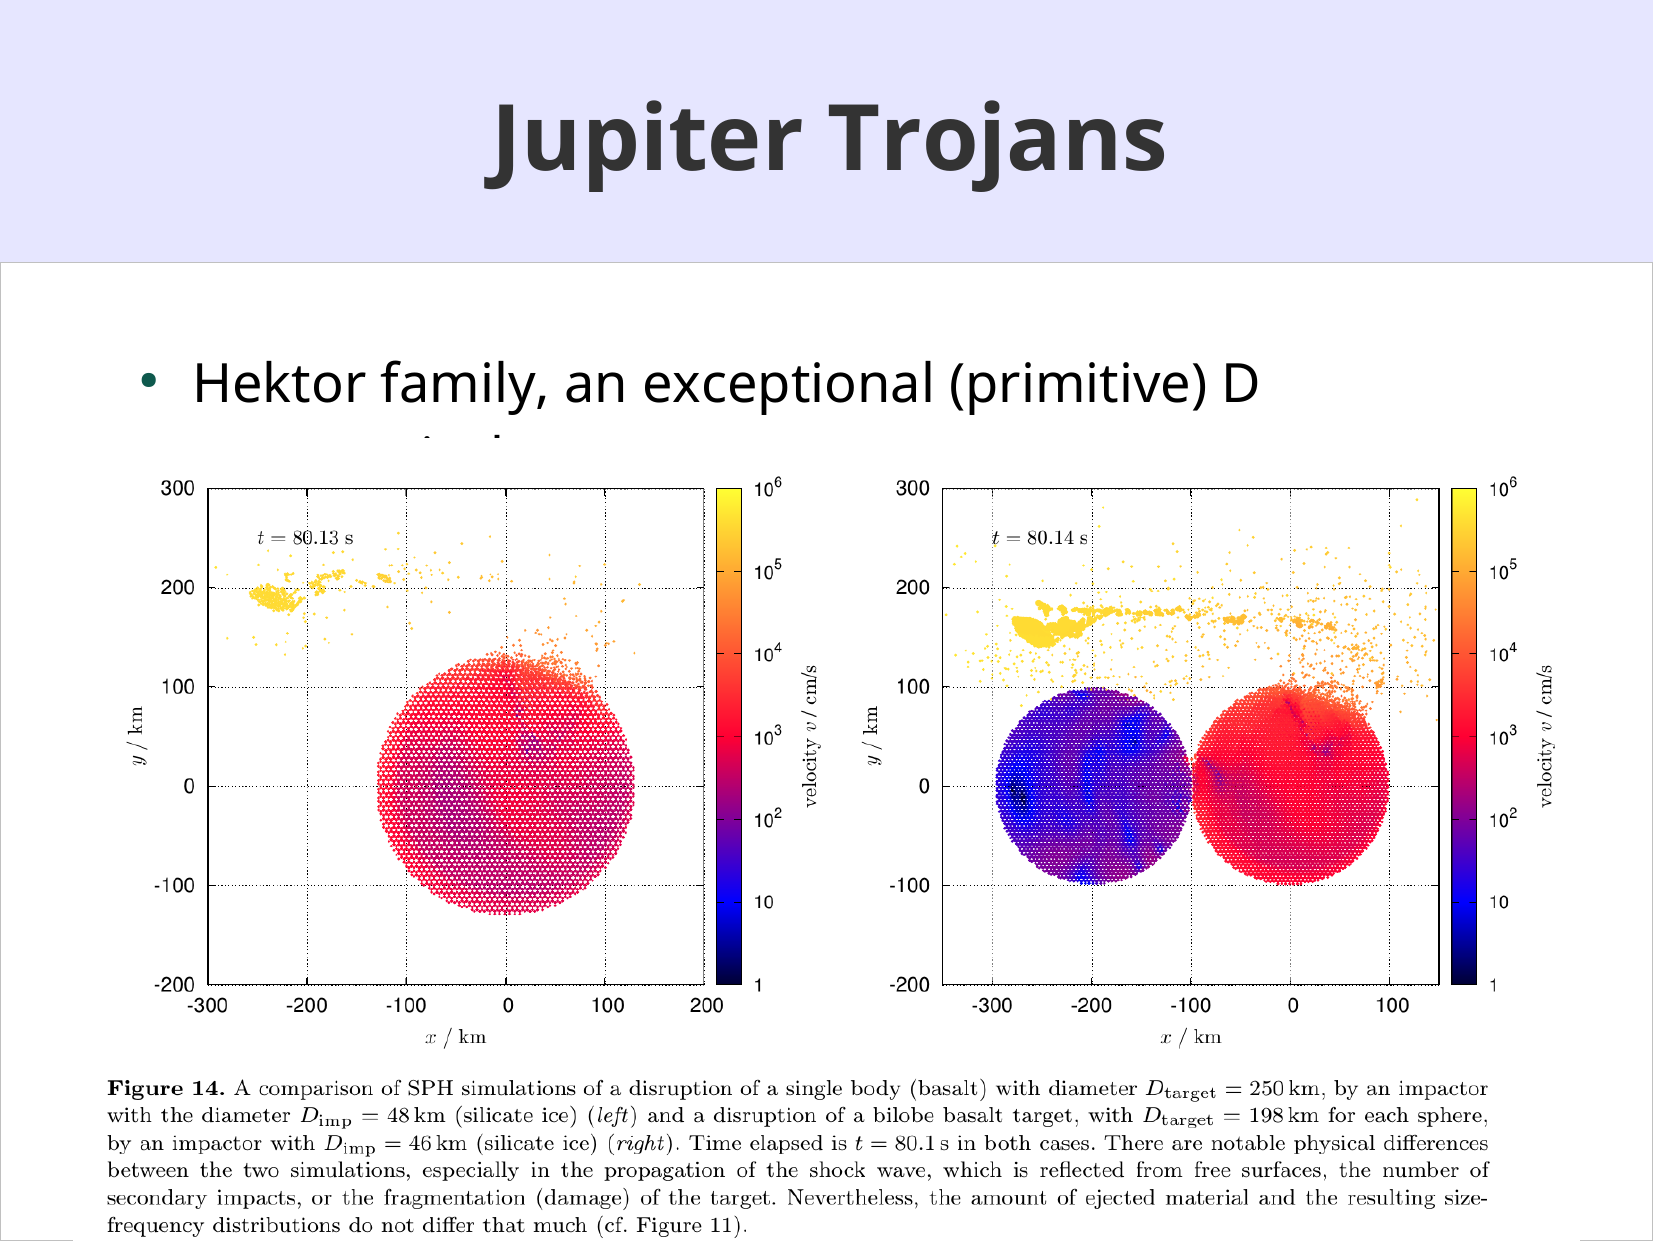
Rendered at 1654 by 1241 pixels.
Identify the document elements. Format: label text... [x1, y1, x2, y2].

picture [73, 438, 1580, 1241]
title Jupiter Trojans [124, 31, 1536, 239]
list Hektor family, an exceptional (primitive) D taxonomical type [121, 344, 1546, 438]
